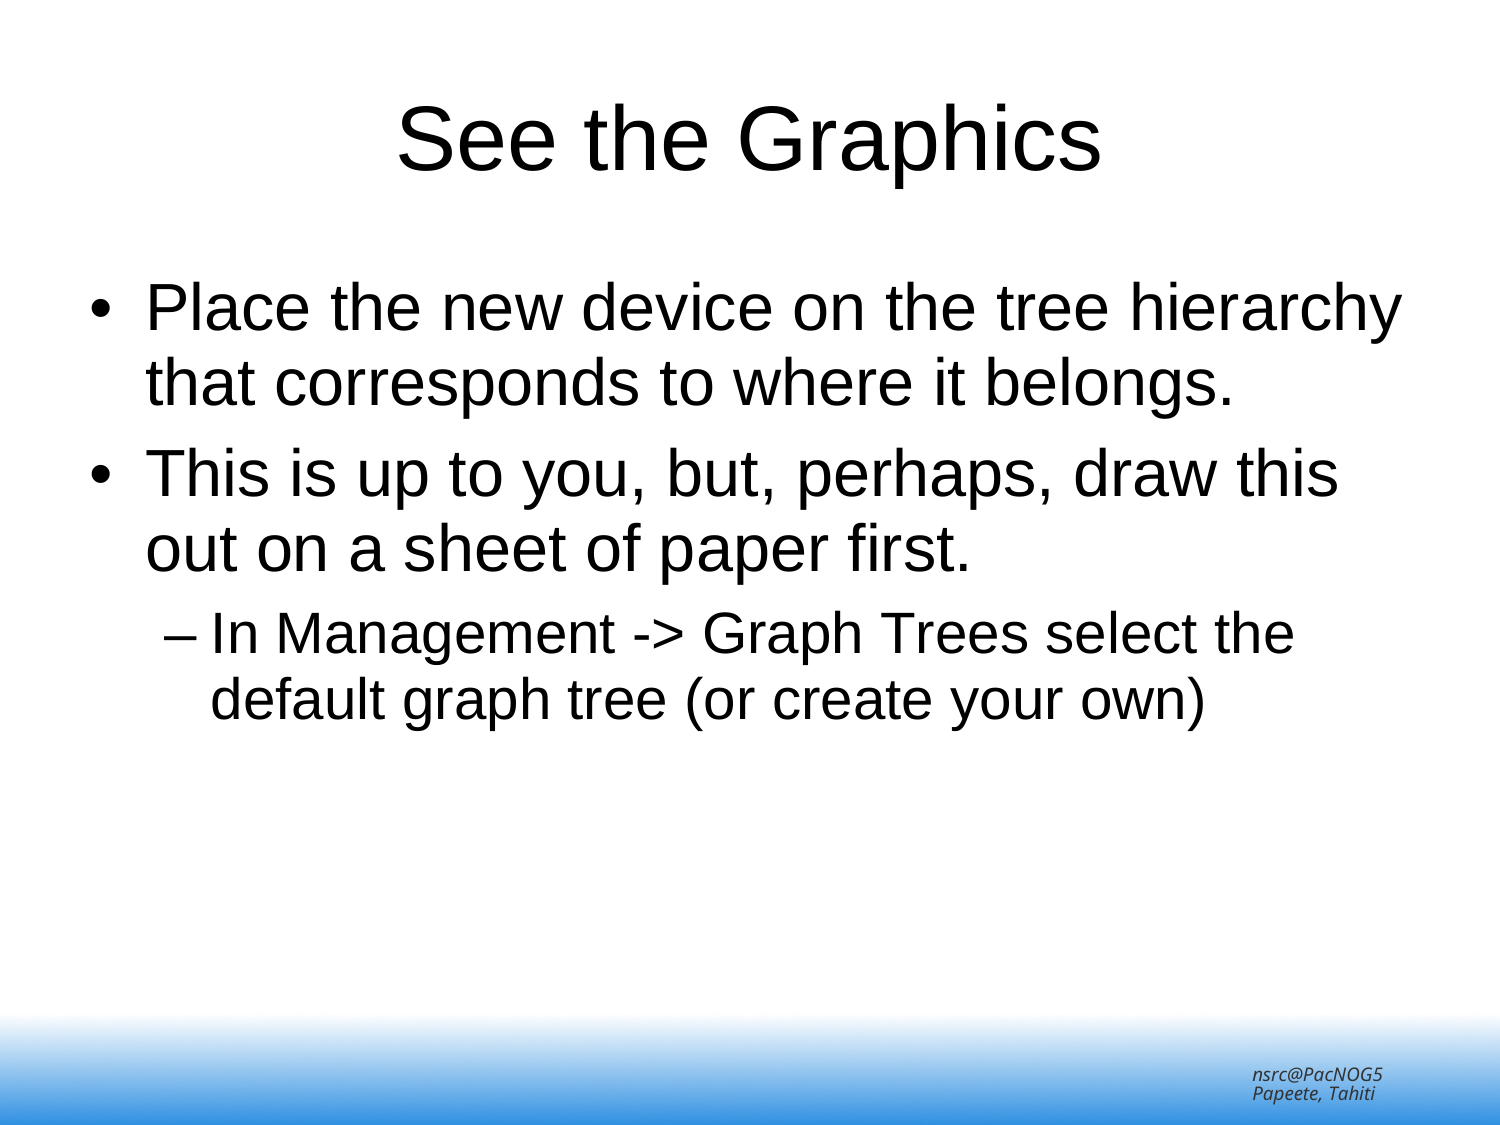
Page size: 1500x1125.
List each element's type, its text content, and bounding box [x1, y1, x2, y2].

list Place the new device on the tree hierarchy that corresponds to where it belongs. This is up to you, but, perhaps, draw this out on a sheet of paper first. In Management -> Graph Trees select the default graph tree (or create your own)‏ [75, 262, 1426, 1006]
title See the Graphics [75, 45, 1426, 233]
picture [0, 1012, 1500, 1125]
